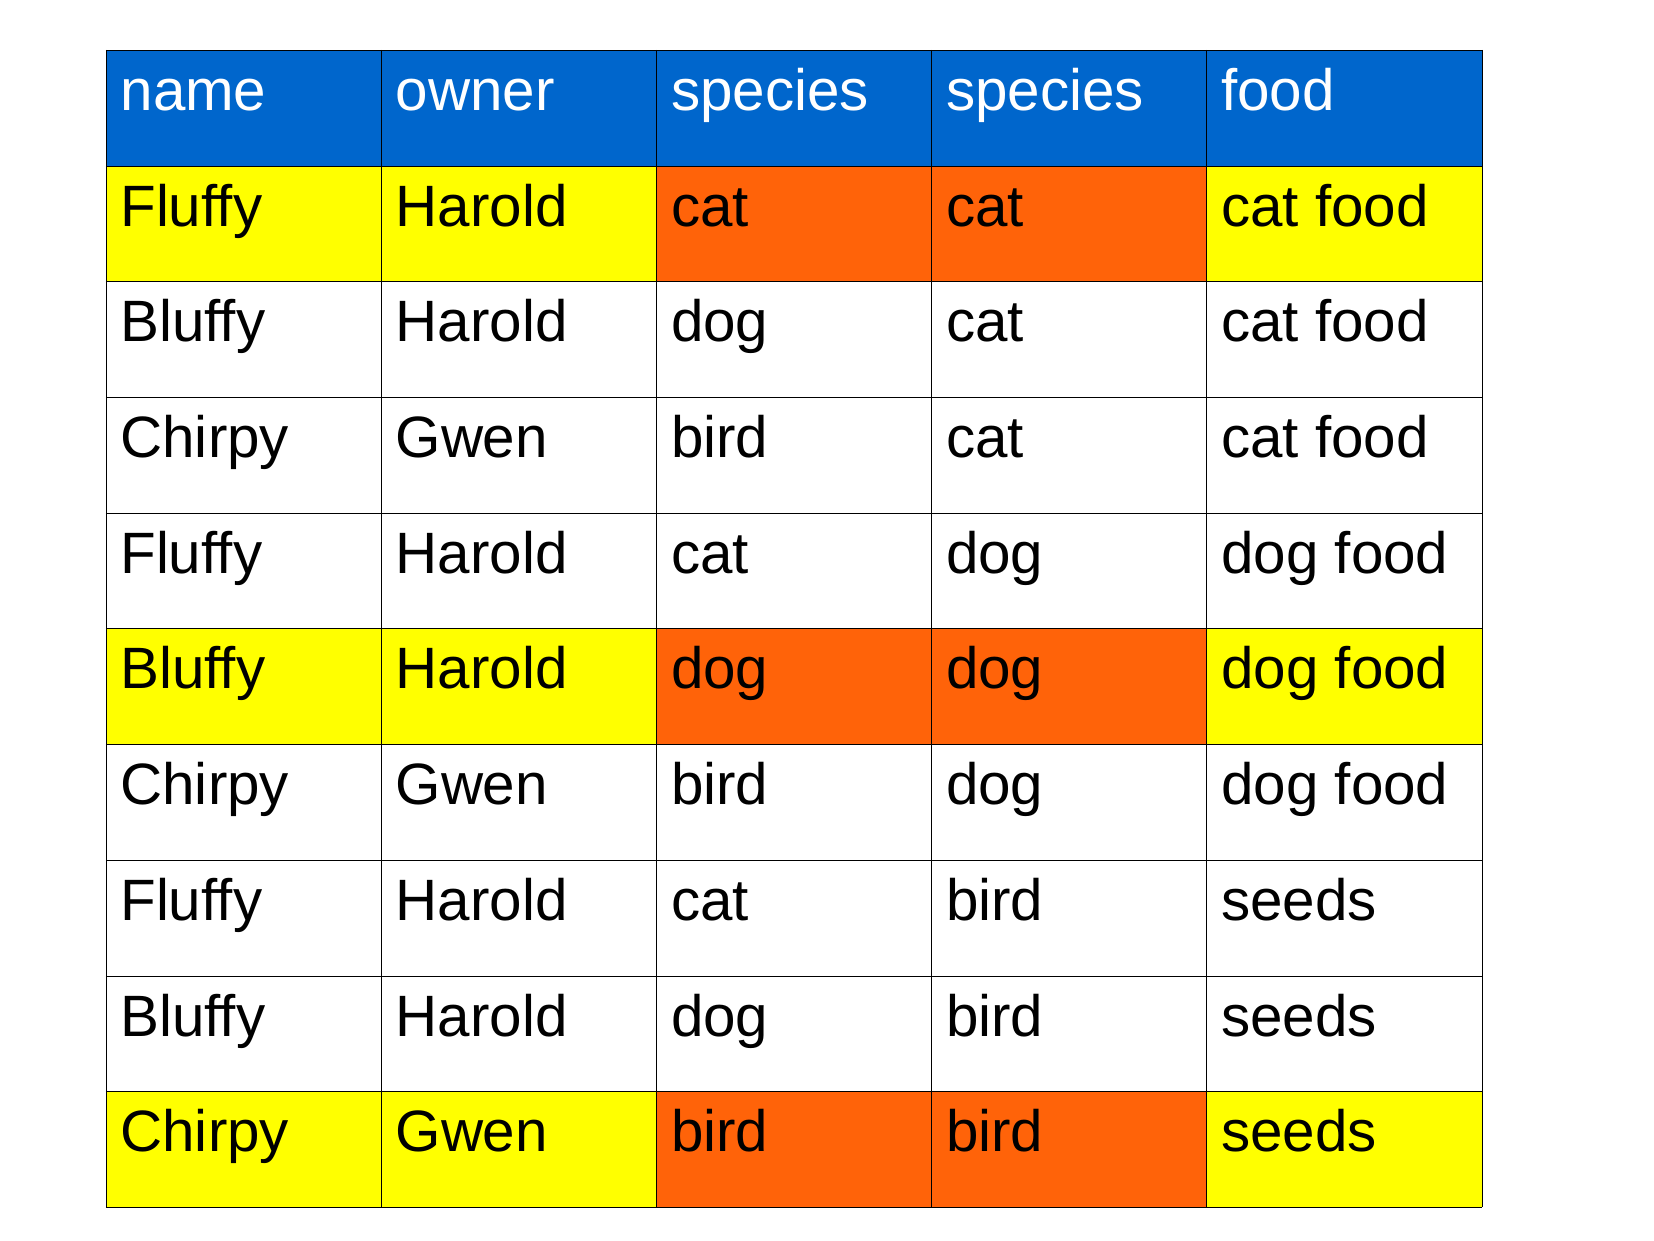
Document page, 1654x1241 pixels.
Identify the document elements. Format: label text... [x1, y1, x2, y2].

table_cell seeds [1207, 861, 1482, 976]
table_cell dog food [1207, 514, 1482, 628]
table_header food [1207, 51, 1482, 166]
table_cell bird [657, 745, 931, 860]
table_cell Harold [382, 629, 656, 744]
table_cell Harold [382, 977, 656, 1091]
table_cell Bluffy [107, 629, 381, 744]
table_cell Harold [382, 282, 656, 397]
table_cell cat [657, 514, 931, 628]
table_cell Harold [382, 167, 656, 281]
table_cell Chirpy [107, 398, 381, 513]
table_cell dog [657, 629, 931, 744]
table_cell Chirpy [107, 1092, 381, 1207]
table_header species [657, 51, 931, 166]
table_cell bird [932, 861, 1206, 976]
table_cell cat food [1207, 167, 1482, 281]
table_cell Gwen [382, 1092, 656, 1207]
table_cell dog [932, 745, 1206, 860]
table_cell Bluffy [107, 282, 381, 397]
table_cell cat food [1207, 398, 1482, 513]
table_cell Fluffy [107, 514, 381, 628]
table_cell cat food [1207, 282, 1482, 397]
table_cell bird [932, 977, 1206, 1091]
table_cell cat [932, 282, 1206, 397]
table_cell Chirpy [107, 745, 381, 860]
table_cell dog food [1207, 745, 1482, 860]
table_cell Fluffy [107, 167, 381, 281]
table_cell seeds [1207, 1092, 1482, 1207]
table_cell cat [932, 167, 1206, 281]
table_cell bird [657, 1092, 931, 1207]
table_cell Harold [382, 861, 656, 976]
table_cell dog [932, 629, 1206, 744]
table_header name [107, 51, 381, 166]
table_cell Harold [382, 514, 656, 628]
table_cell seeds [1207, 977, 1482, 1091]
table_cell Fluffy [107, 861, 381, 976]
table_cell dog food [1207, 629, 1482, 744]
table_cell cat [657, 167, 931, 281]
table_header owner [382, 51, 656, 166]
table_header species [932, 51, 1206, 166]
table_cell dog [932, 514, 1206, 628]
table_cell bird [932, 1092, 1206, 1207]
table_cell bird [657, 398, 931, 513]
table_cell Gwen [382, 745, 656, 860]
table_cell dog [657, 282, 931, 397]
table_cell cat [657, 861, 931, 976]
table_cell cat [932, 398, 1206, 513]
table_cell Bluffy [107, 977, 381, 1091]
table_cell dog [657, 977, 931, 1091]
table_cell Gwen [382, 398, 656, 513]
